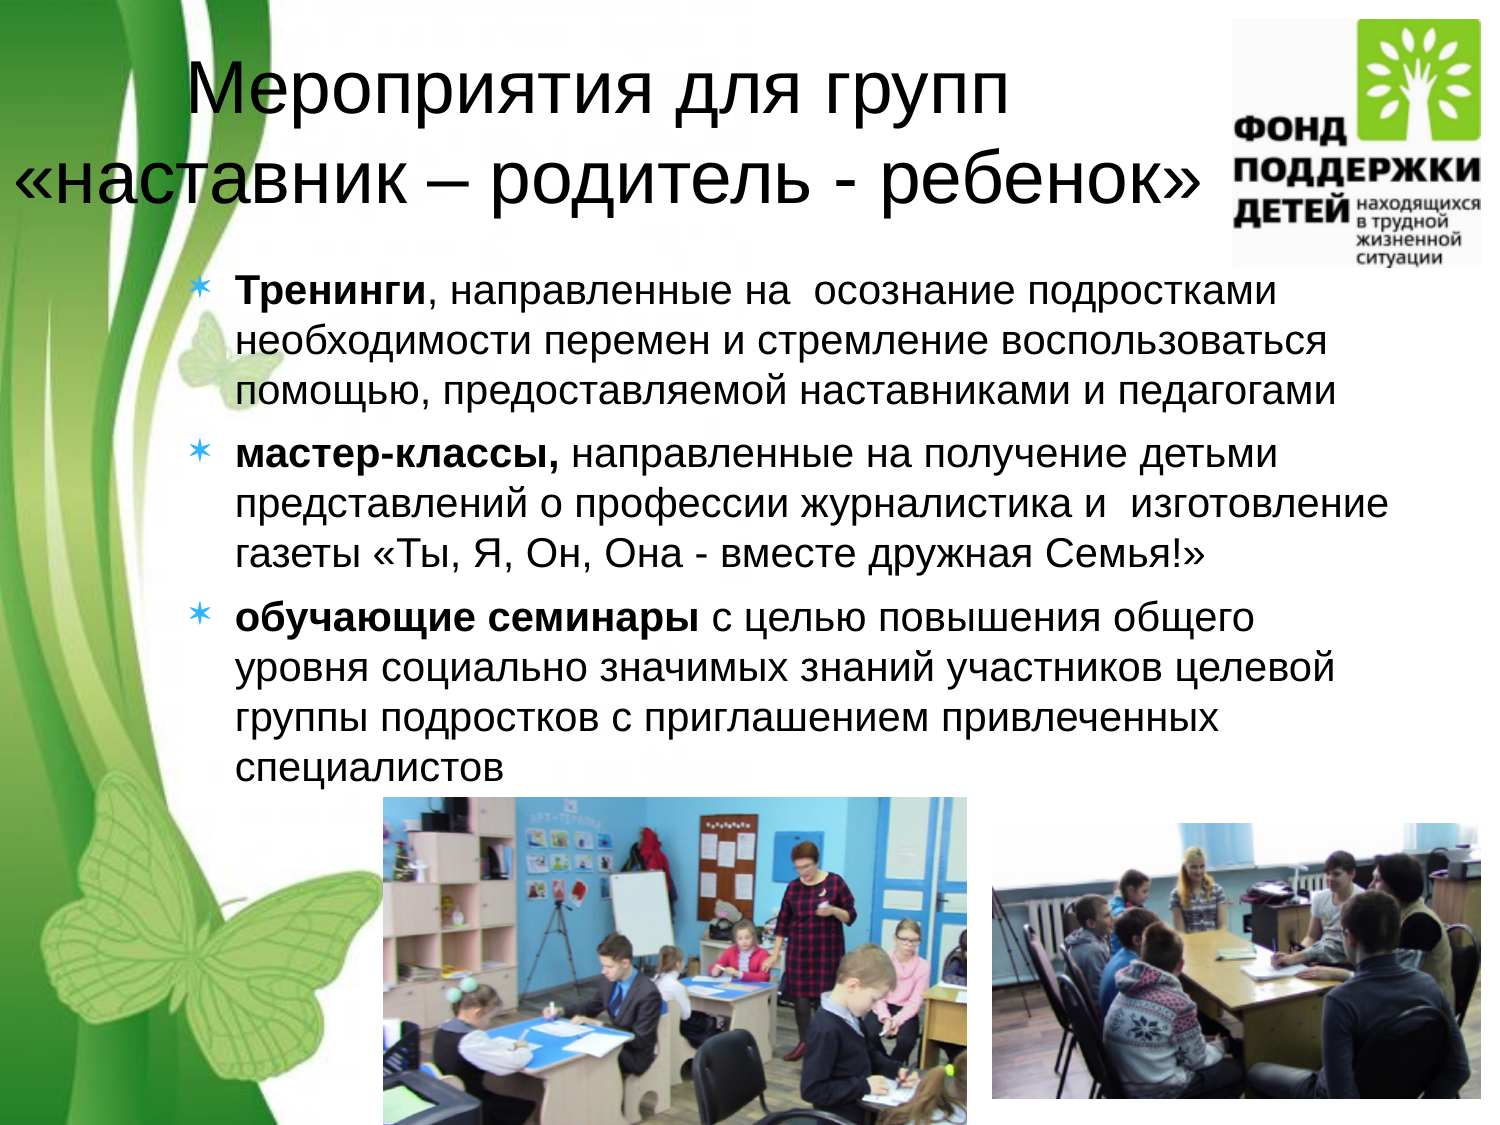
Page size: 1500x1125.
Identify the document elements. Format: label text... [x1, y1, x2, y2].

picture [560, 717, 572, 729]
title Мероприятия для групп «наставник – родитель - ребенок» [0, 31, 1232, 256]
list Тренинги, направленные на осознание подростками необходимости перемен и стремление воспользоваться помощью, предоставляемой наставниками и педагогами мастер-классы, направленные на получение детьми представлений о профессии журналистика и изготовление газеты «Ты, Я, Он, Она - вместе дружная Семья!» обучающие семинары с целью повышения общего уровня социально значимых знаний участников целевой группы подростков с приглашением привлеченных специалистов [174, 255, 1411, 717]
picture [345, 721, 354, 728]
picture [695, 717, 700, 726]
picture [1017, 721, 1026, 728]
picture [969, 717, 981, 729]
picture [992, 717, 997, 726]
picture [279, 717, 286, 727]
picture [455, 717, 467, 729]
picture [584, 721, 593, 728]
picture [0, 0, 1500, 1125]
picture [860, 717, 865, 726]
picture [793, 717, 801, 728]
picture [1175, 721, 1184, 728]
picture [781, 717, 789, 728]
picture [478, 717, 490, 729]
picture [255, 717, 267, 729]
picture [408, 717, 420, 729]
picture [911, 717, 917, 728]
picture [432, 717, 442, 728]
picture [672, 717, 684, 729]
picture [757, 720, 767, 729]
